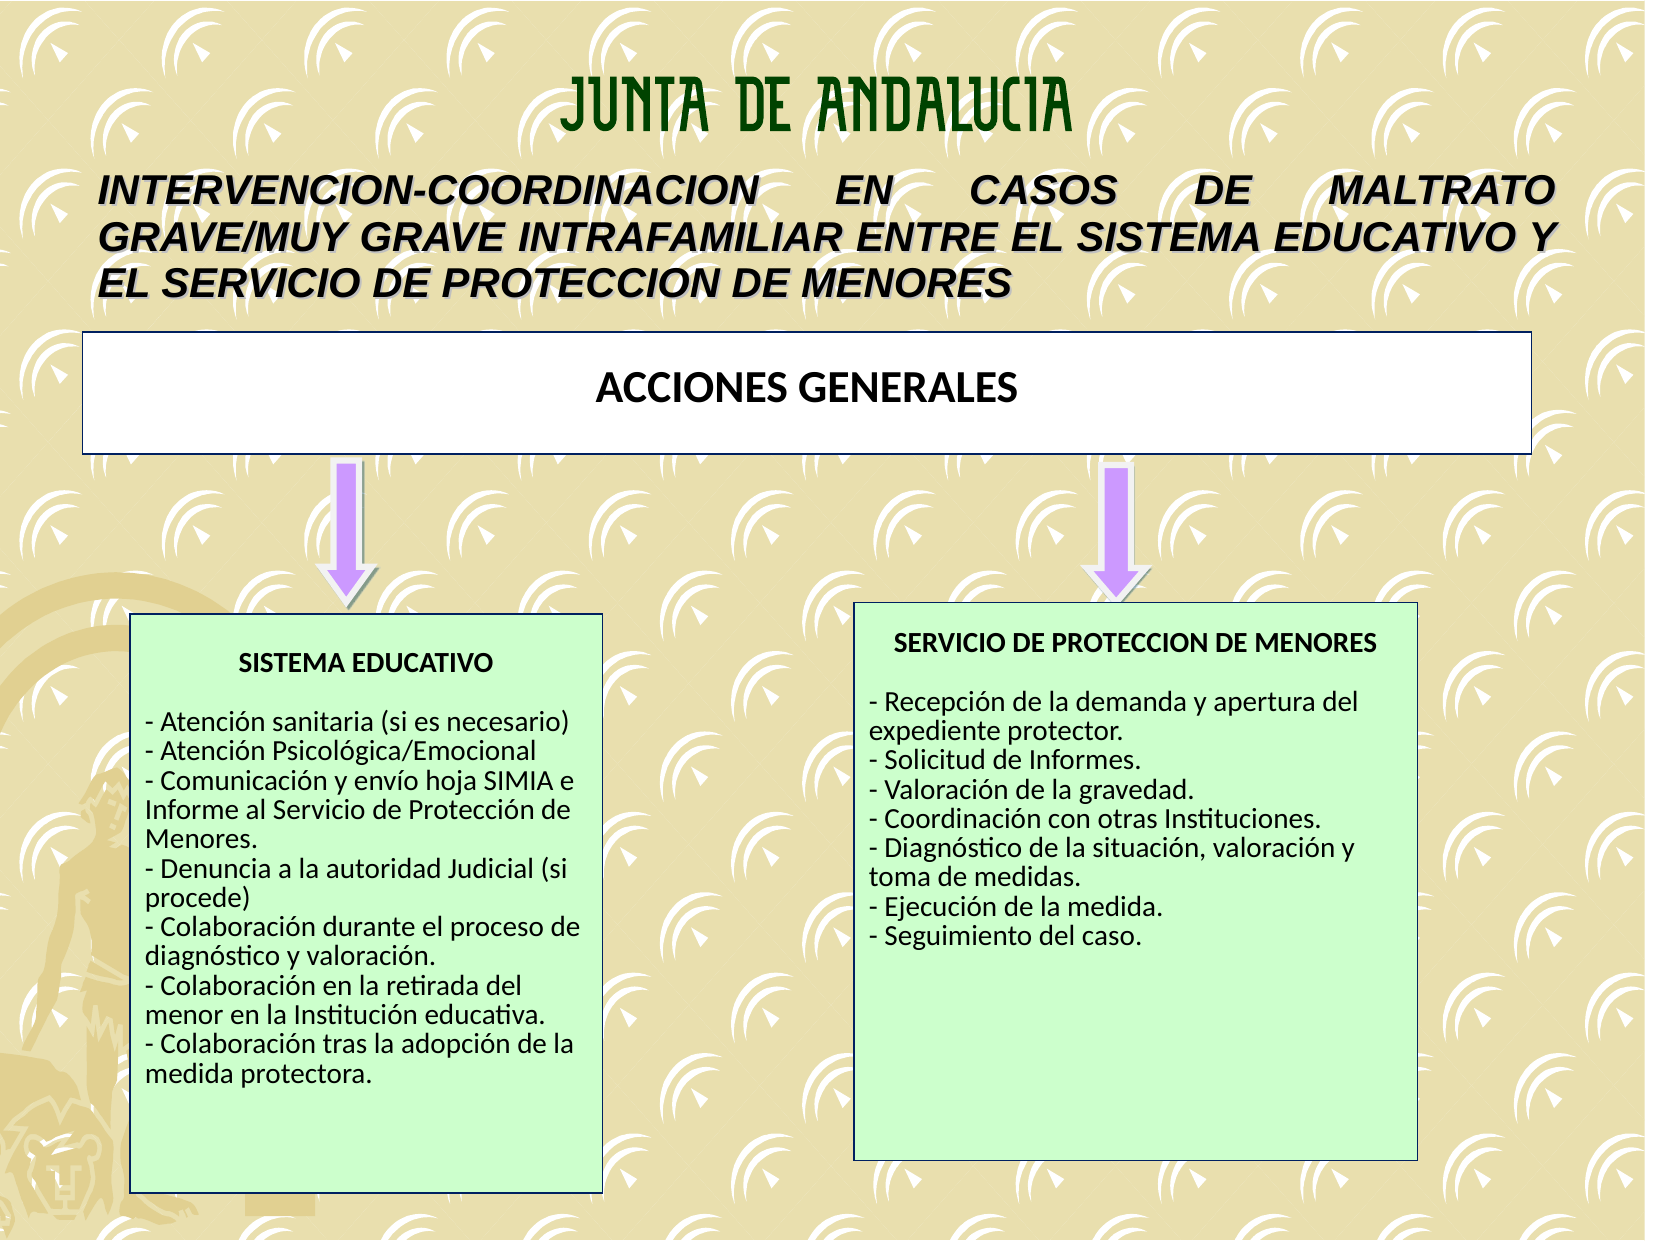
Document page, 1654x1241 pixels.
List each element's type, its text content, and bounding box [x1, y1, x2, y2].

picture [0, 0, 1645, 1241]
text_box ACCIONES GENERALES [82, 331, 1532, 455]
text_box [35, 248, 1647, 1159]
text_box SERVICIO DE PROTECCION DE MENORES - Recepción de la demanda y apertura del expediente protector. - Solicitud de Informes. - Valoración de la gravedad. - Coordinación con otras Instituciones. - Diagnóstico de la situación, valoración y toma de medidas. - Ejecución de la medida. - Seguimiento del caso. [854, 602, 1418, 1161]
text_box SISTEMA EDUCATIVO - Atención sanitaria (si es necesario) - Atención Psicológica/Emocional - Comunicación y envío hoja SIMIA e Informe al Servicio de Protección de Menores. - Denuncia a la autoridad Judicial (si procede) - Colaboración durante el proceso de diagnóstico y valoración. - Colaboración en la retirada del menor en la Institución educativa. - Colaboración tras la adopción de la medida protectora. [129, 614, 603, 1193]
text_box INTERVENCION-COORDINACION EN CASOS DE MALTRATO GRAVE/MUY GRAVE INTRAFAMILIAR ENTRE EL SISTEMA EDUCATIVO Y EL SERVICIO DE PROTECCION DE MENORES [82, 159, 1571, 248]
